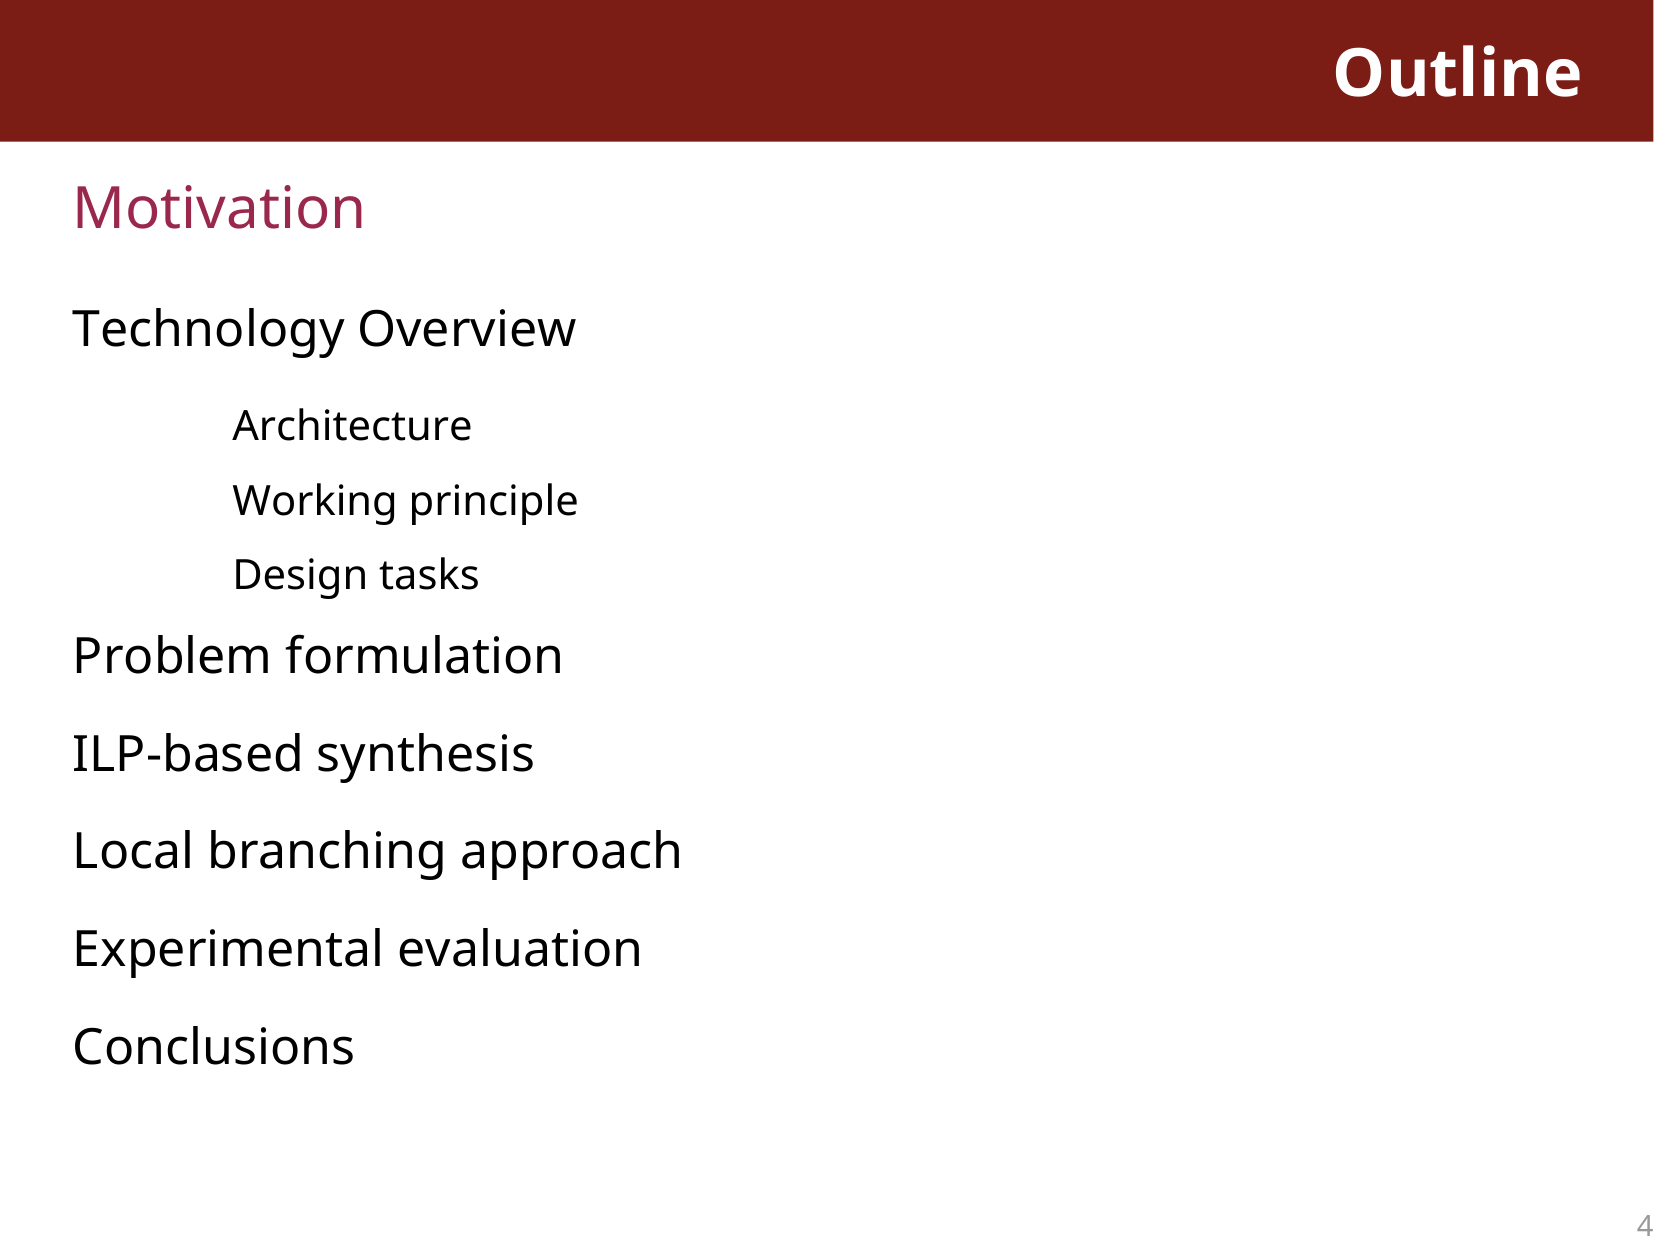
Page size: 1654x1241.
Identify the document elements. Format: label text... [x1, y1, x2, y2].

list Motivation Technology Overview Architecture Working principle Design tasks Problem formulation ILP-based synthesis Local branching approach Experimental evaluation Conclusions [55, 166, 1567, 1118]
title Outline [0, 0, 1583, 142]
